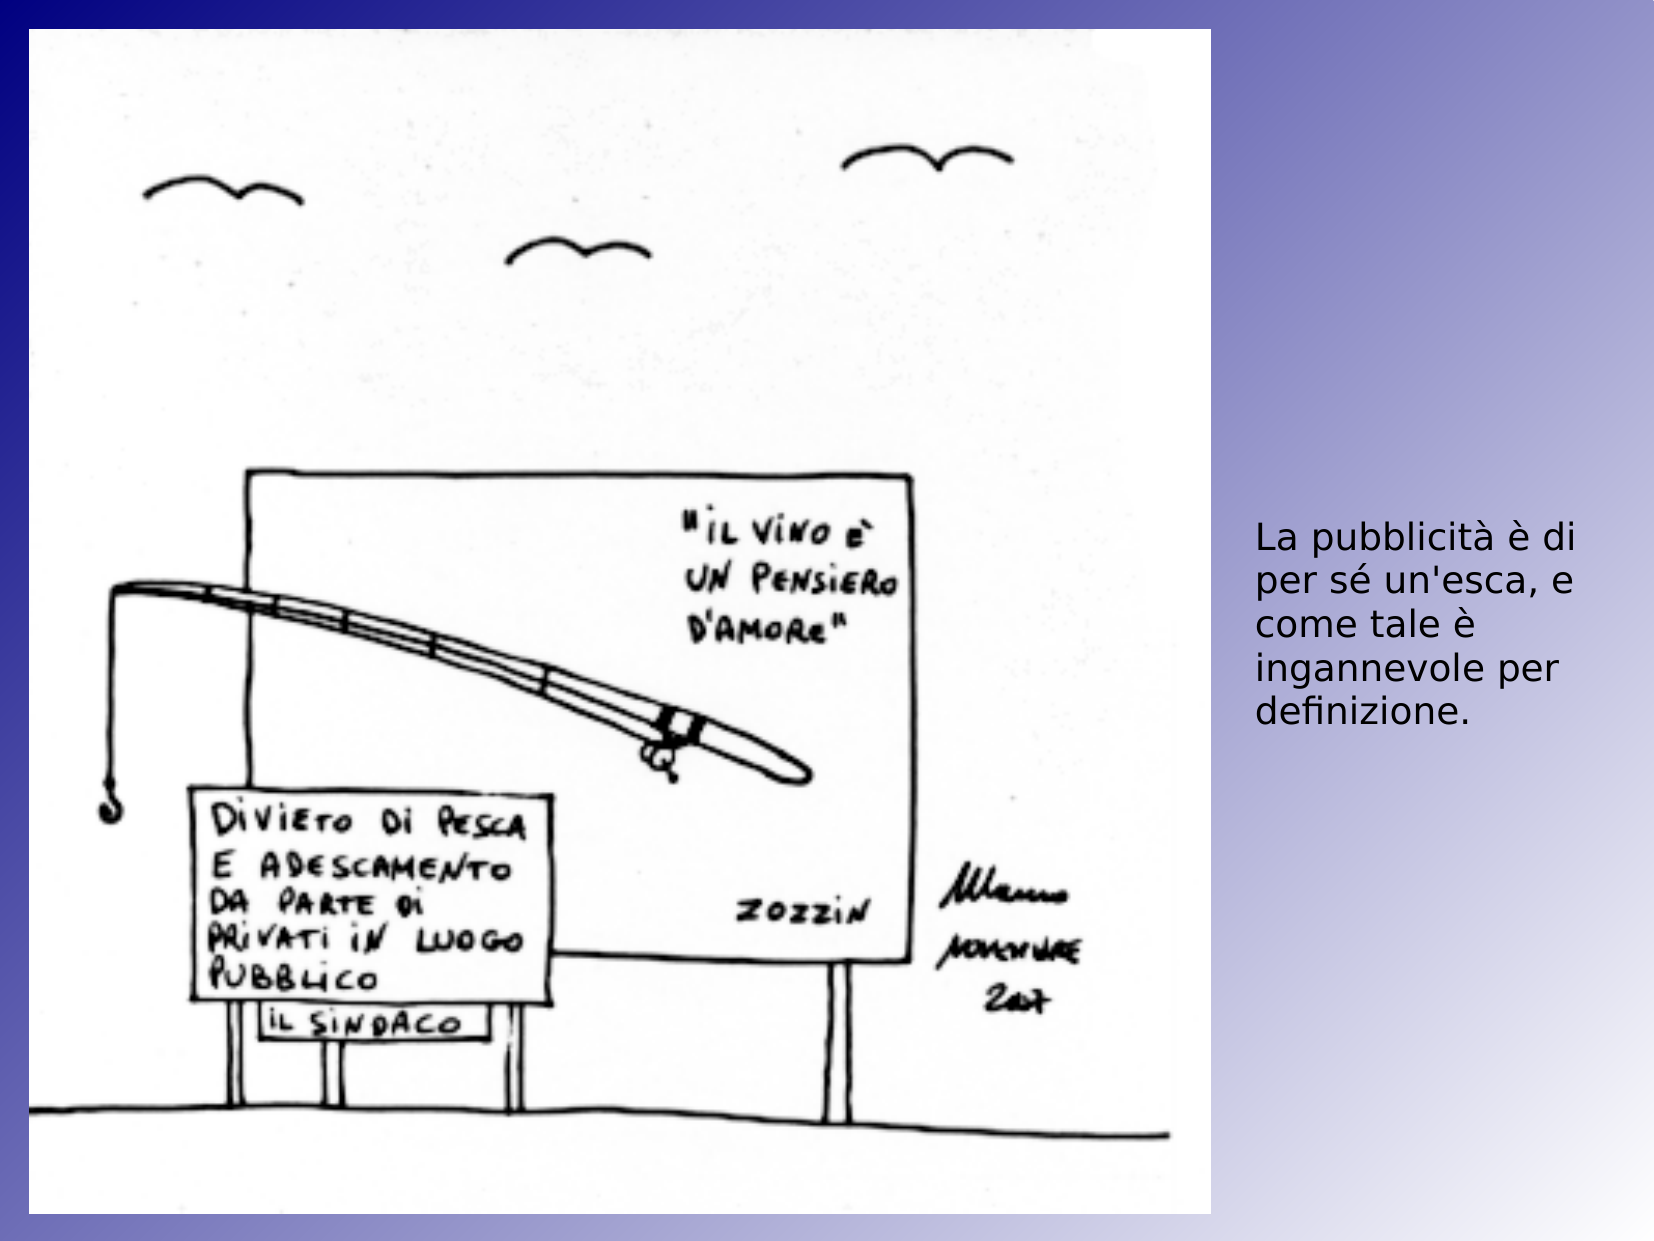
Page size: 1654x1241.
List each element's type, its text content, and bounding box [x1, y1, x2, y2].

picture [29, 29, 1211, 1214]
text_box La pubblicità è di per sé un'esca, e come tale è ingannevole per definizione. [1240, 29, 1625, 1211]
